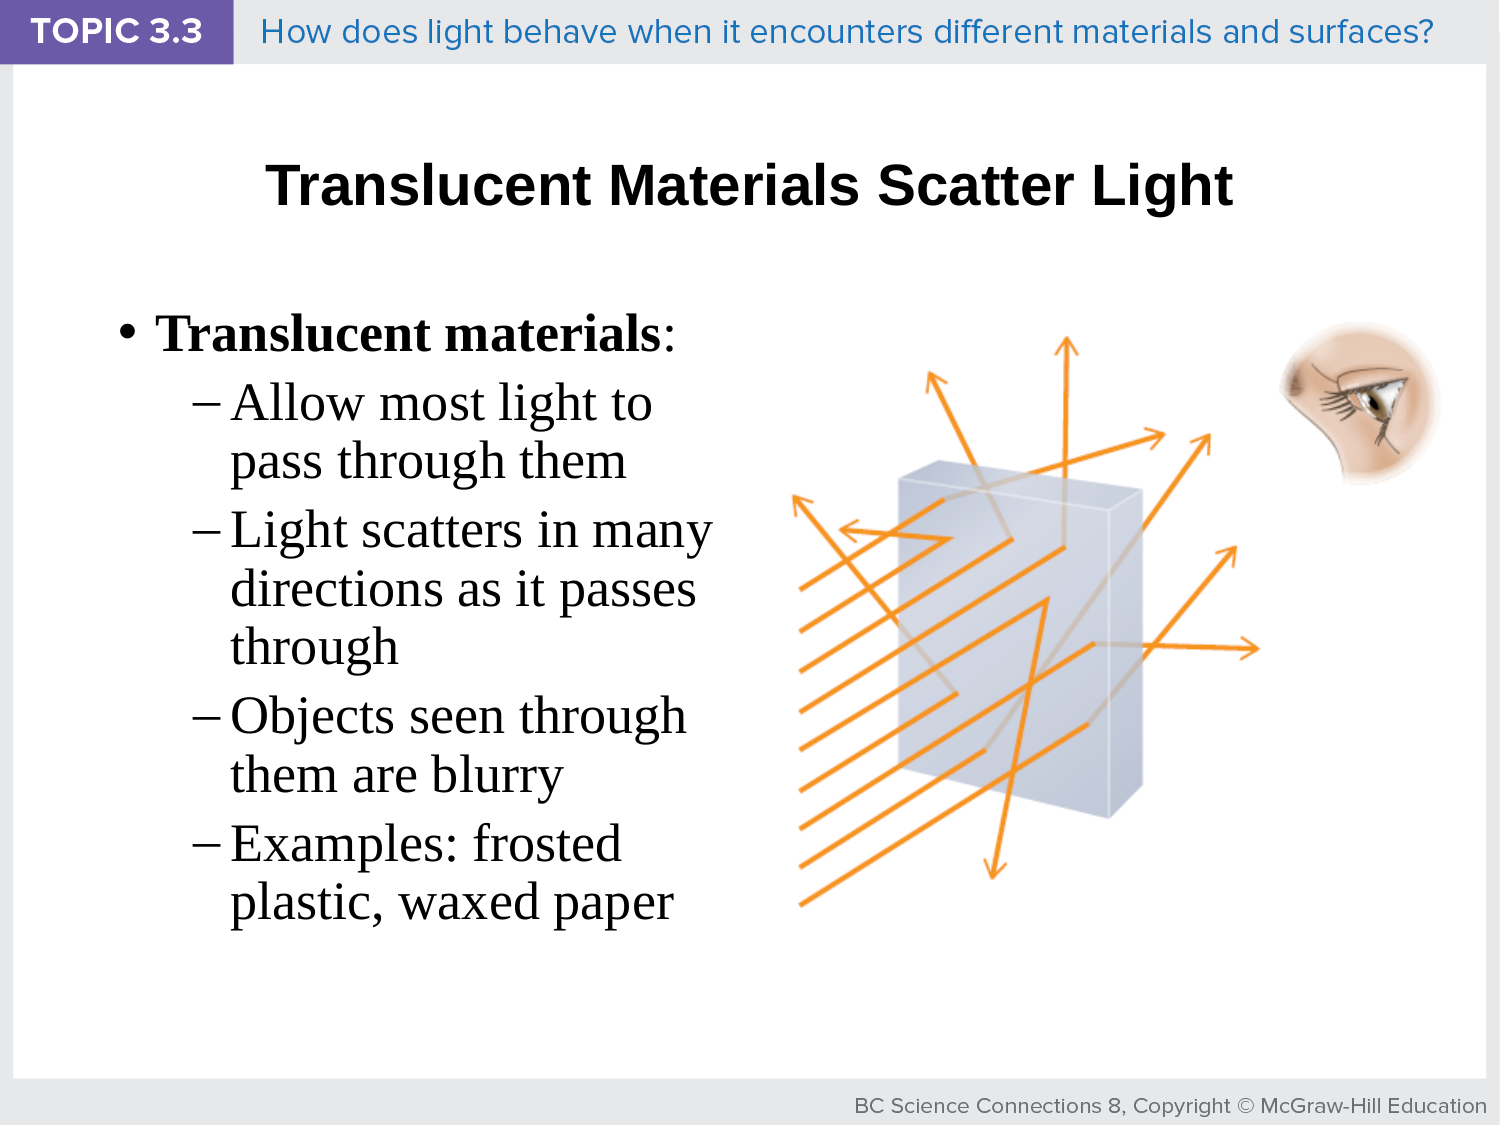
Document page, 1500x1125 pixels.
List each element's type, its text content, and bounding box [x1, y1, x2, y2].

title Translucent Materials Scatter Light [103, 76, 1397, 298]
list Translucent materials: Allow most light to pass through them Light scatters in many directions as it passes through Objects seen through them are blurry Examples: frosted plastic, waxed paper [103, 297, 774, 1014]
picture [0, 0, 1500, 1082]
